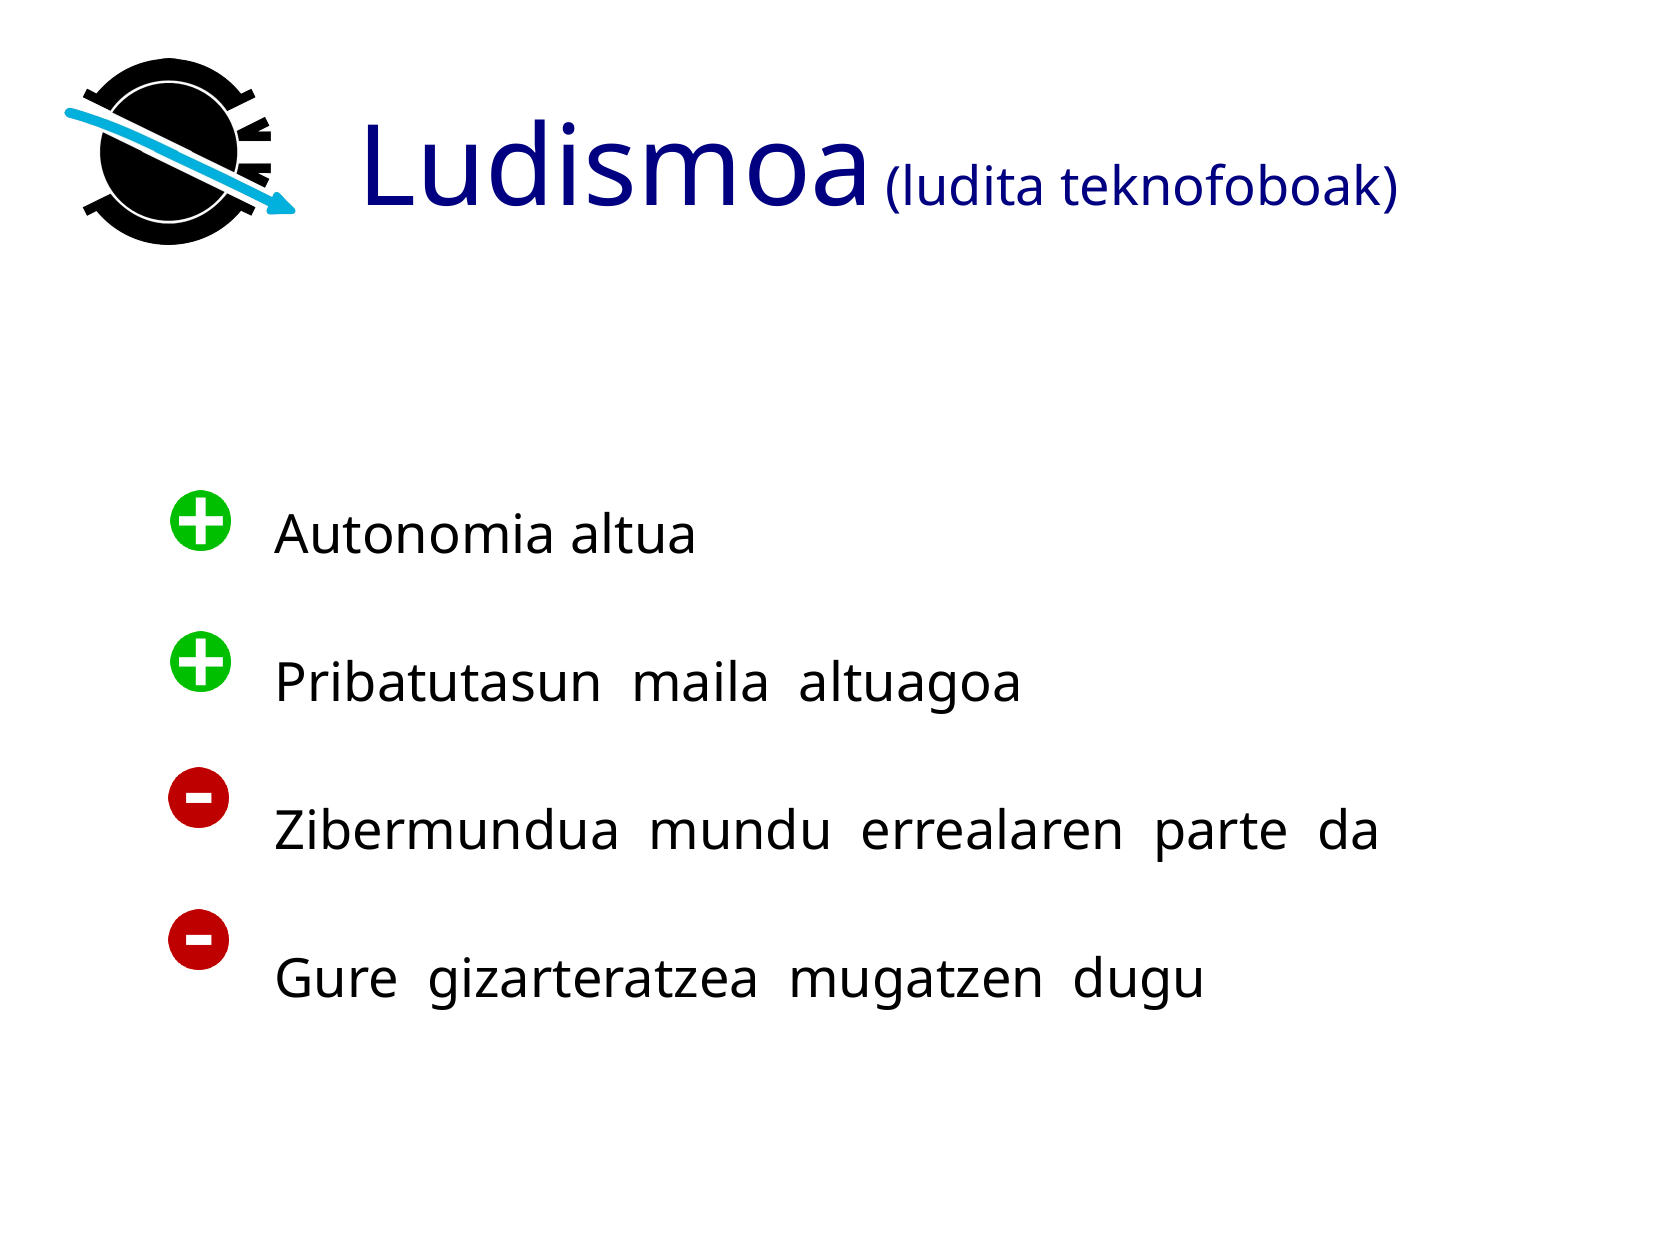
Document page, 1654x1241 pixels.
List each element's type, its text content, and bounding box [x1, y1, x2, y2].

text_box Ludismoa (ludita teknofoboak) [342, 77, 1544, 225]
picture [64, 115, 296, 245]
picture [168, 909, 229, 970]
picture [170, 631, 231, 692]
picture [170, 490, 231, 551]
picture [64, 58, 296, 208]
text_box Autonomia altua Pribatutasun maila altuagoa Zibermundua mundu errealaren parte da Gure gizarteratzea mugatzen dugu [259, 487, 1548, 995]
picture [168, 767, 229, 828]
